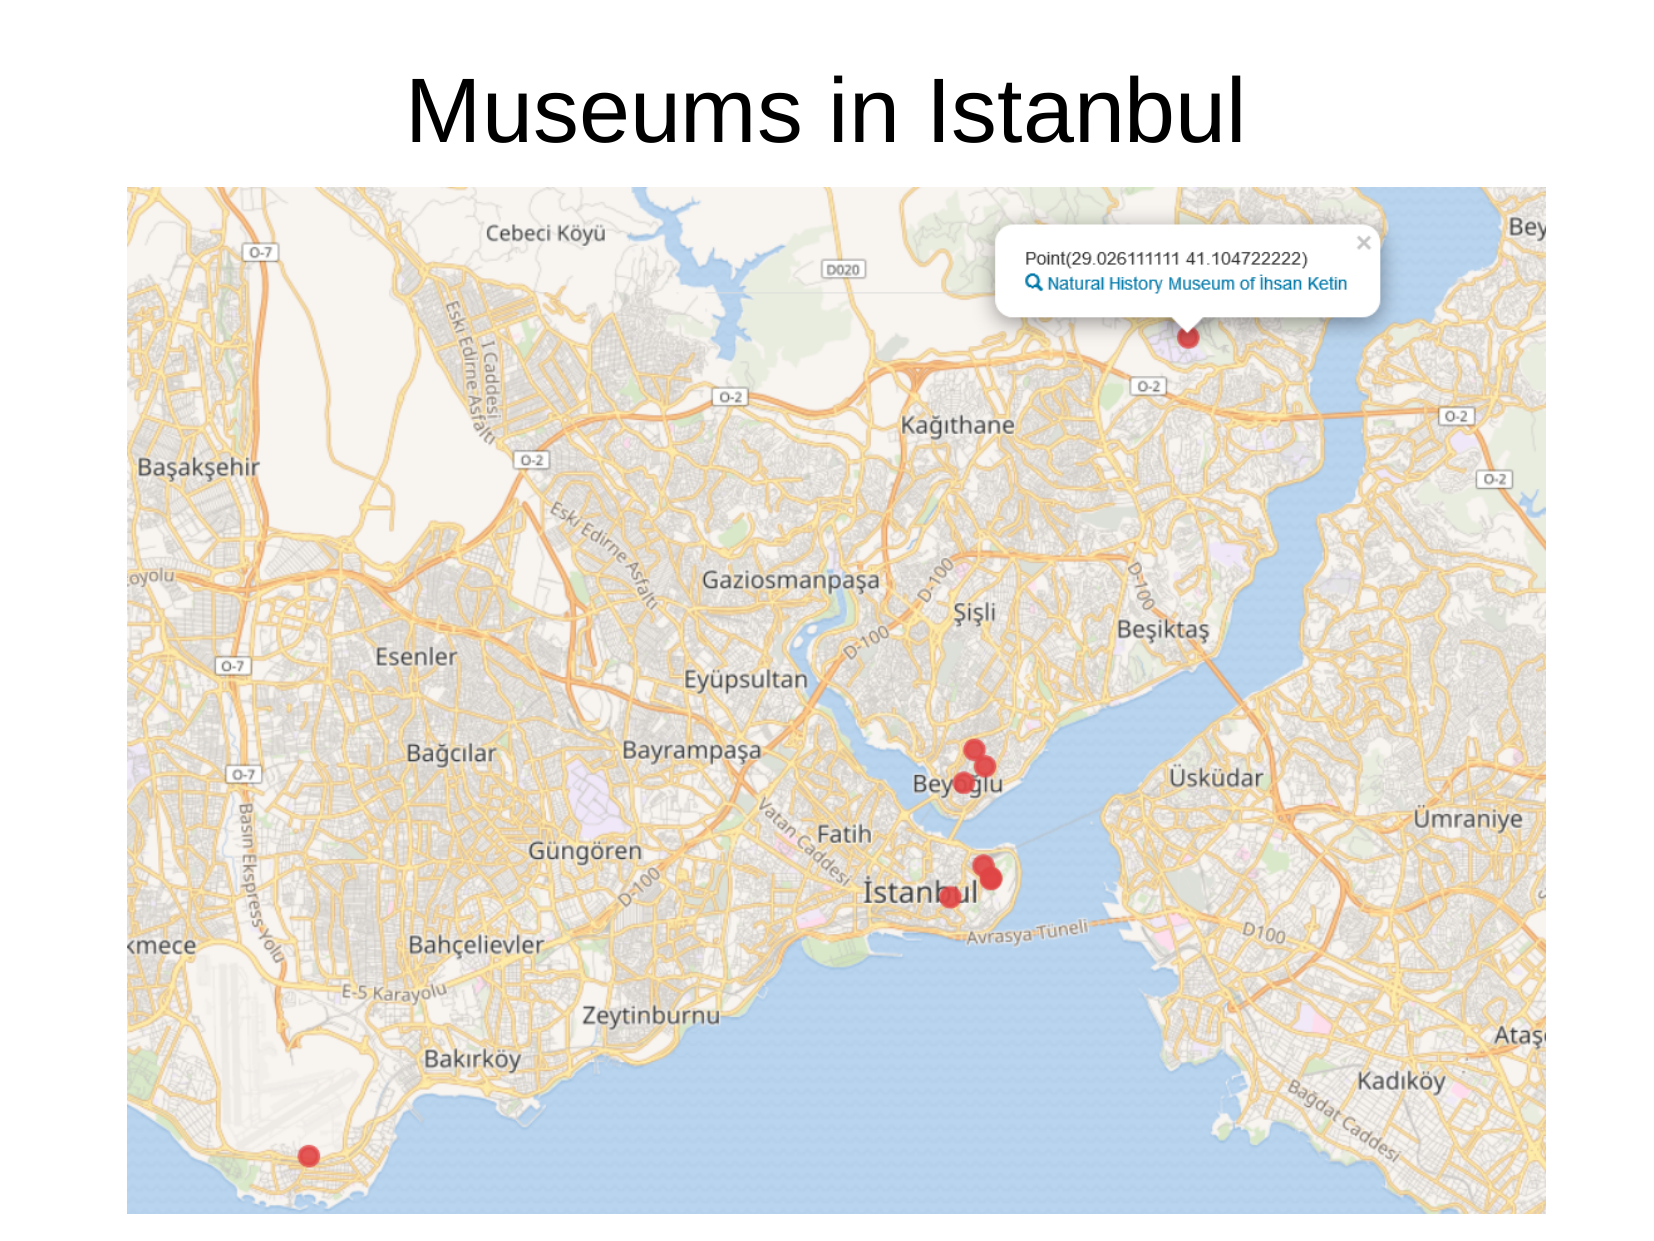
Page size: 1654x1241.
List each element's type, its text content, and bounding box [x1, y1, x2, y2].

title Museums in Istanbul [82, 49, 1571, 172]
picture [127, 187, 1546, 1214]
